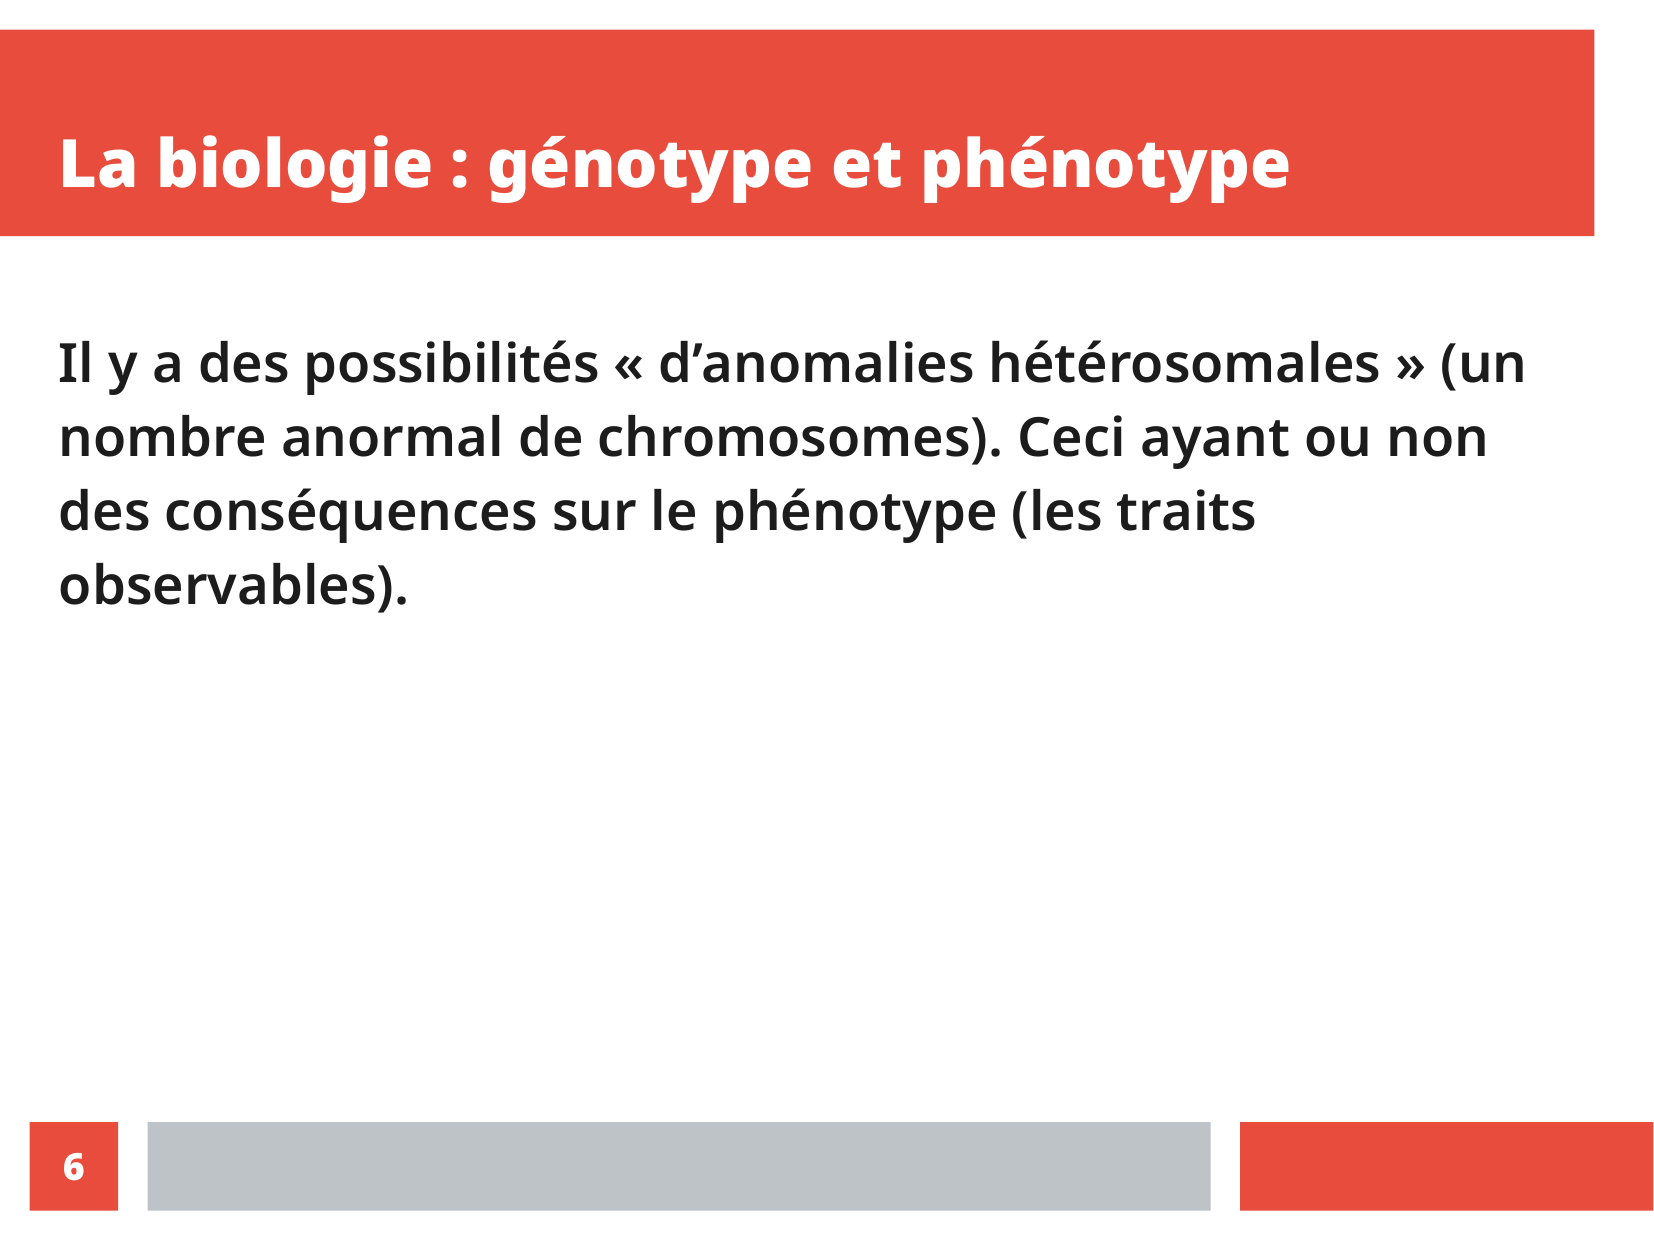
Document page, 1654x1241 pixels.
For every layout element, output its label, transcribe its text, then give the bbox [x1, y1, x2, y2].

list Il y a des possibilités « d’anomalies hétérosomales » (un nombre anormal de chromosomes). Ceci ayant ou non des conséquences sur le phénotype (les traits observables). [59, 324, 1565, 1093]
title La biologie : génotype et phénotype [59, 59, 1595, 207]
